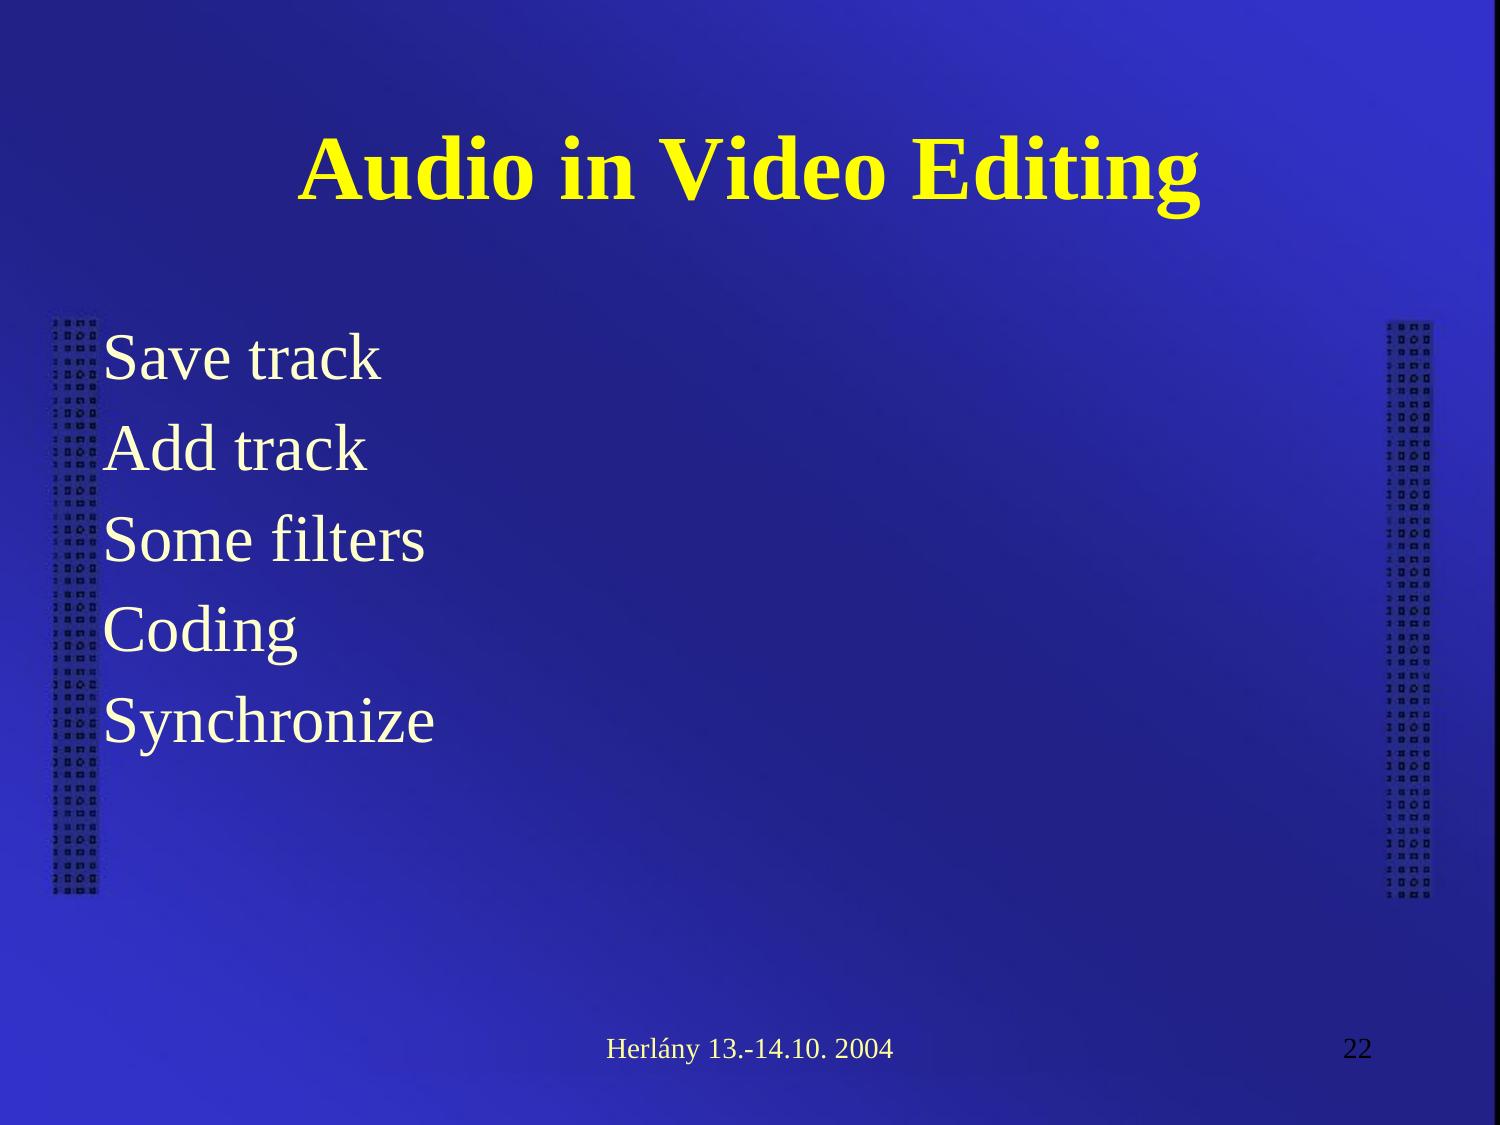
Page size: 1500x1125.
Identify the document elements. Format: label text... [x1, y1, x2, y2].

text_box 20 [1074, 1024, 1388, 1073]
text_box Herlány 13.-14.10. 2004 [512, 1024, 988, 1073]
title Audio in Video Editing [112, 74, 1388, 263]
picture [0, 0, 1500, 1125]
list Save track Add track Some filters Coding Synchronize [87, 312, 1438, 988]
